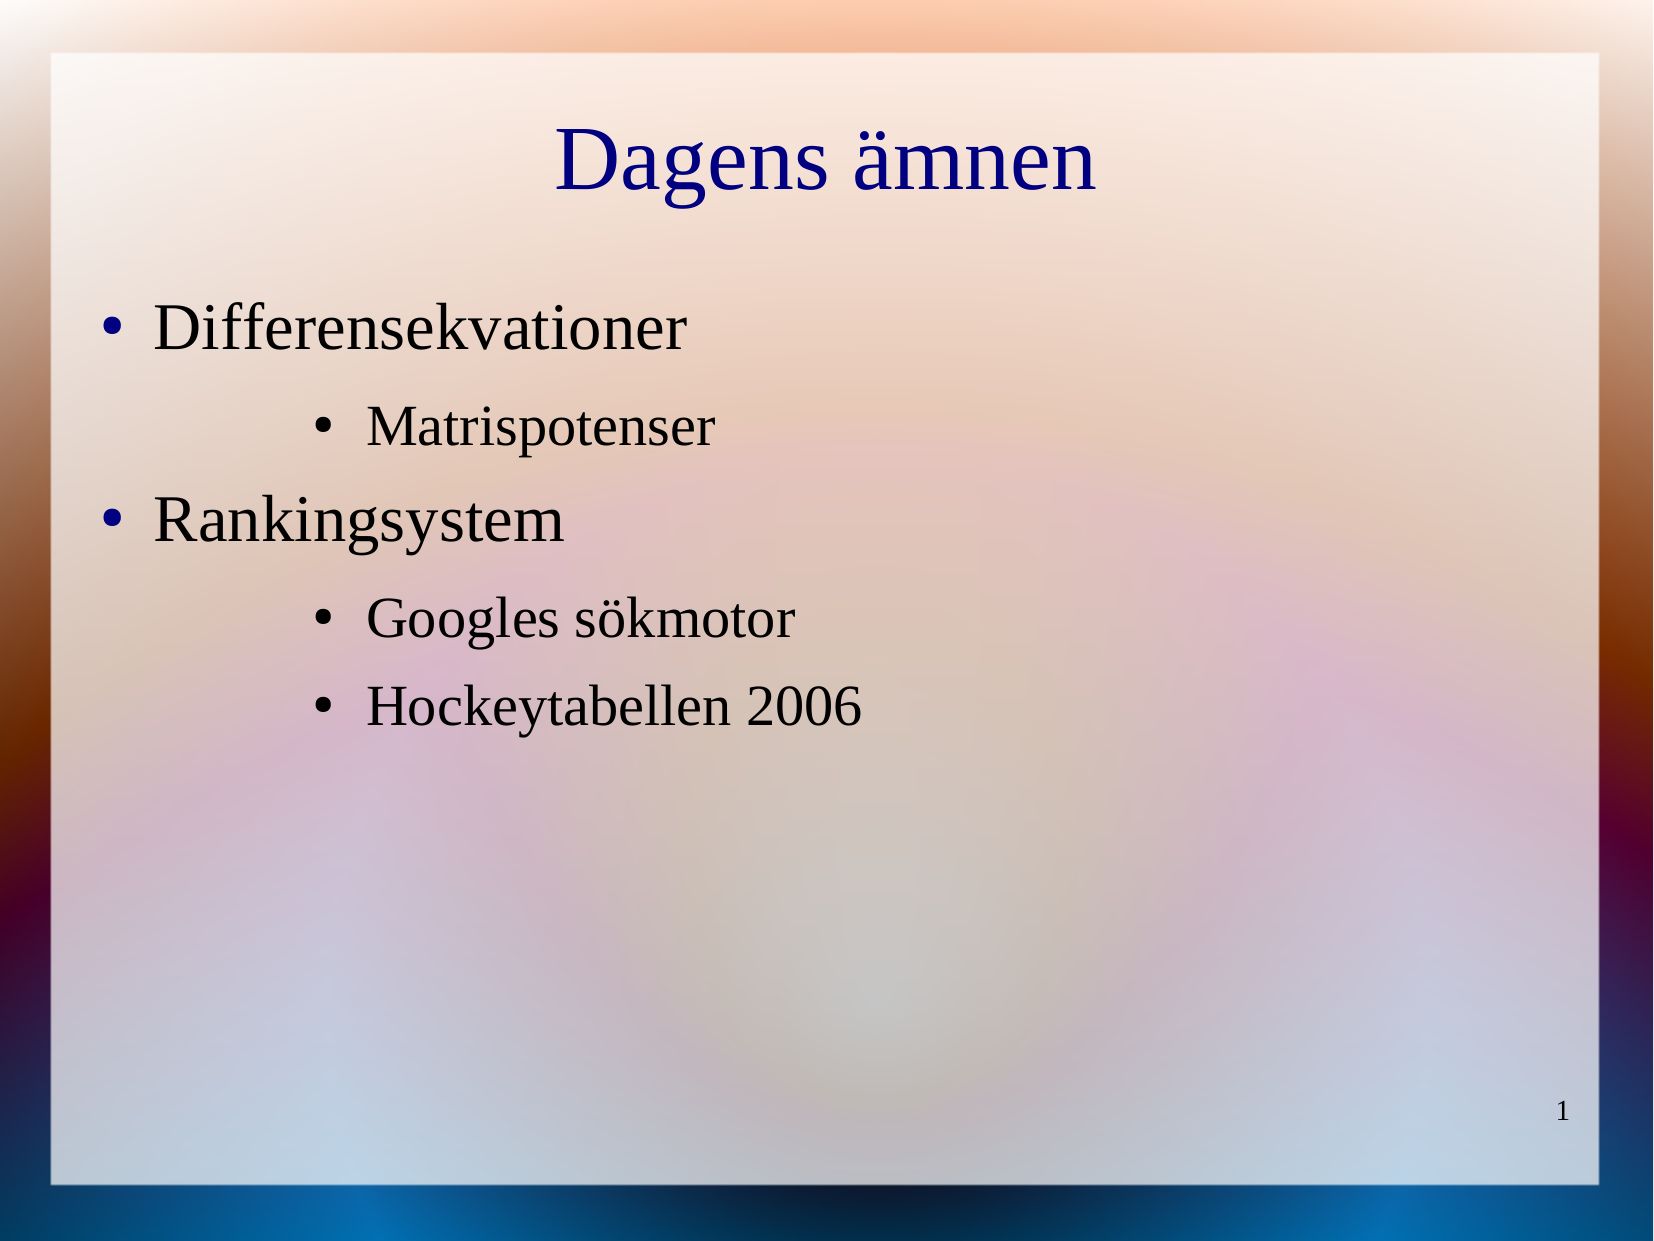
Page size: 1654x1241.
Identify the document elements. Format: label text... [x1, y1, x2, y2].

list Differensekvationer Matrispotenser Rankingsystem Googles sökmotor Hockeytabellen 2006 [82, 290, 1571, 1019]
title Dagens ämnen [82, 55, 1571, 263]
picture [0, 0, 1654, 1241]
